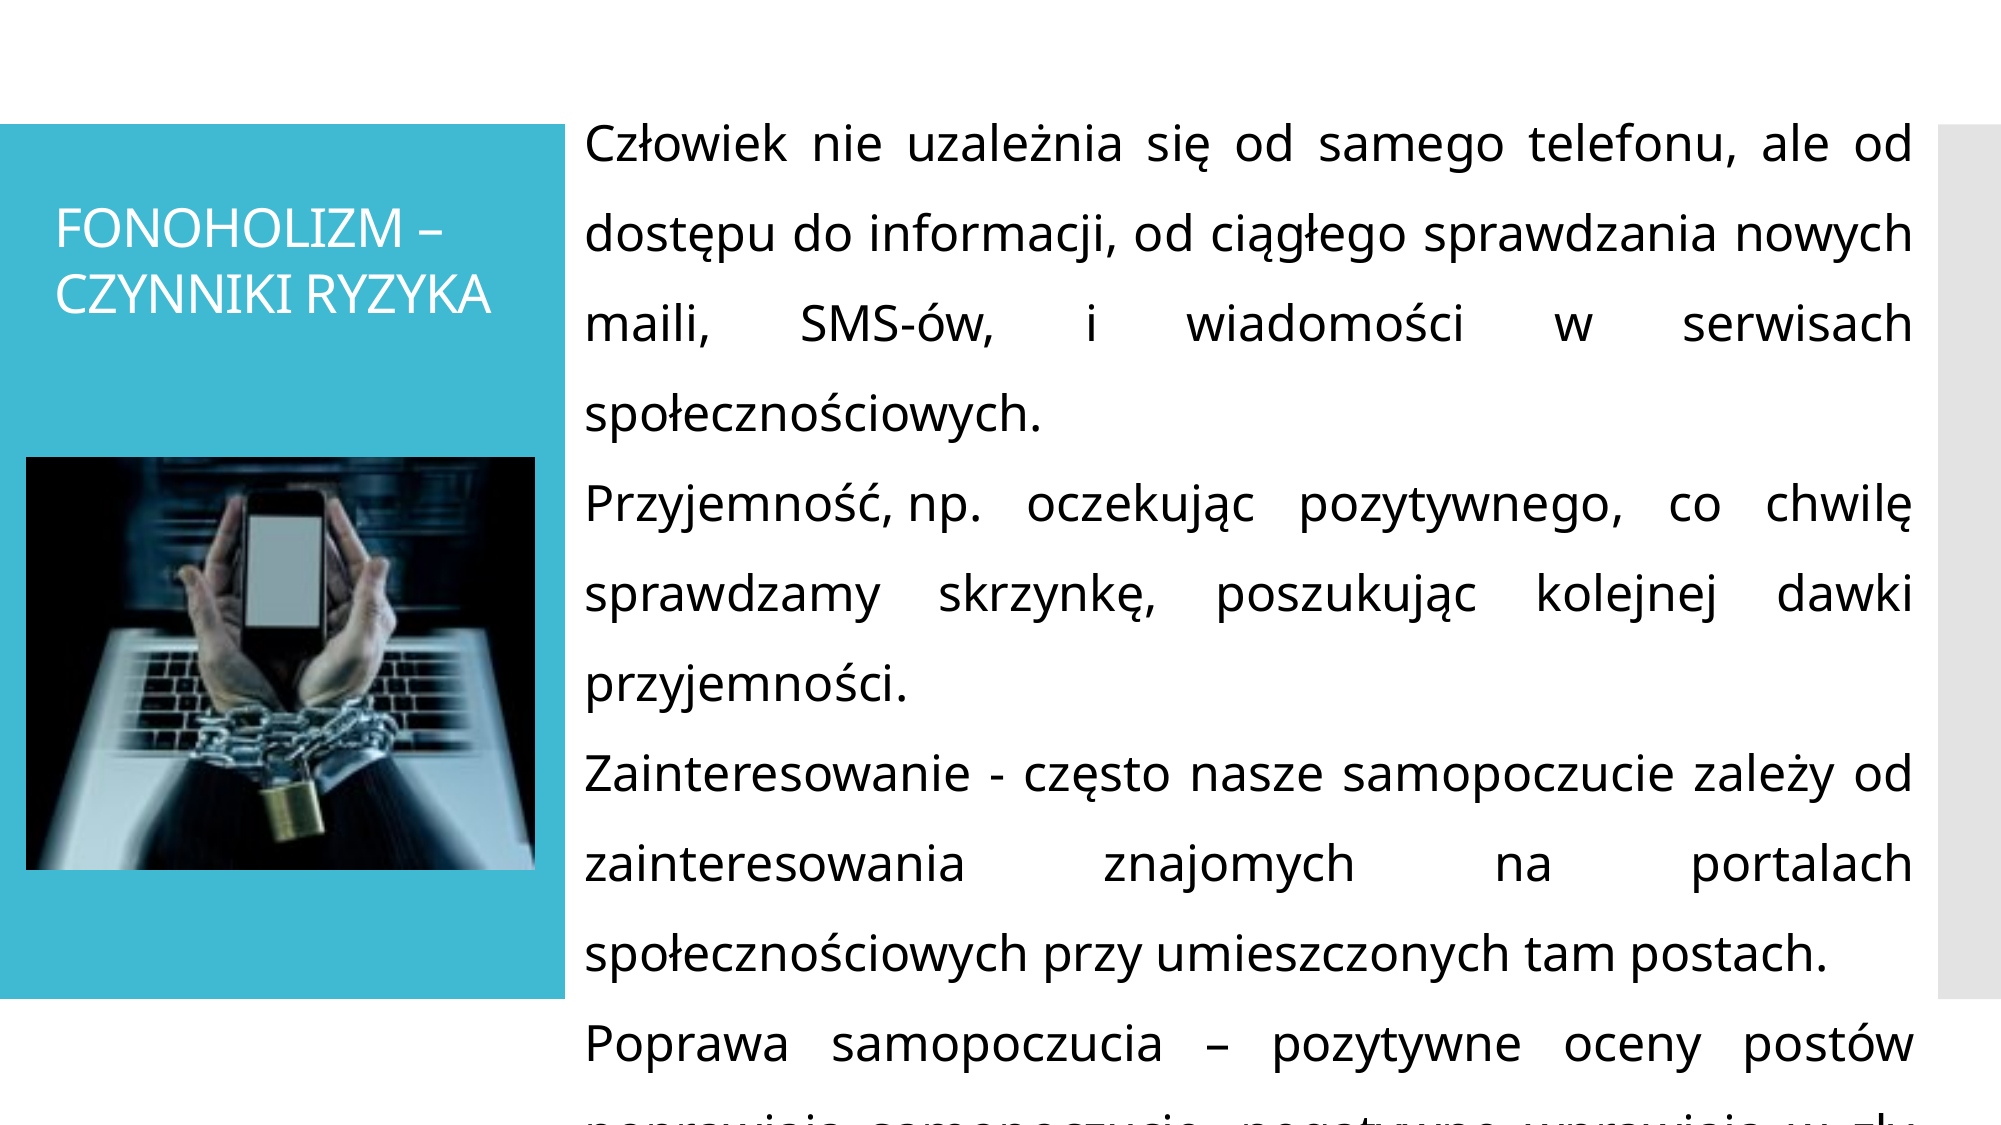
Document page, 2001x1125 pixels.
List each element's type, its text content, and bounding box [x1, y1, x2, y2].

text_box Człowiek nie uzależnia się od samego telefonu, ale od dostępu do informacji, od ciągłego sprawdzania nowych maili, SMS-ów, i wiadomości w serwisach społecznościowych. Przyjemność, np. oczekując pozytywnego, co chwilę sprawdzamy skrzynkę, poszukując kolejnej dawki przyjemności. Zainteresowanie - często nasze samopoczucie zależy od zainteresowania znajomych na portalach społecznościowych przy umieszczonych tam postach. Poprawa samopoczucia – pozytywne oceny postów poprawiają samopoczucie, negatywne wprawiają w zły nastrój. [569, 0, 1939, 1013]
title FONOHOLIZM – CZYNNIKI RYZYKA [39, 184, 553, 411]
picture [26, 457, 535, 870]
